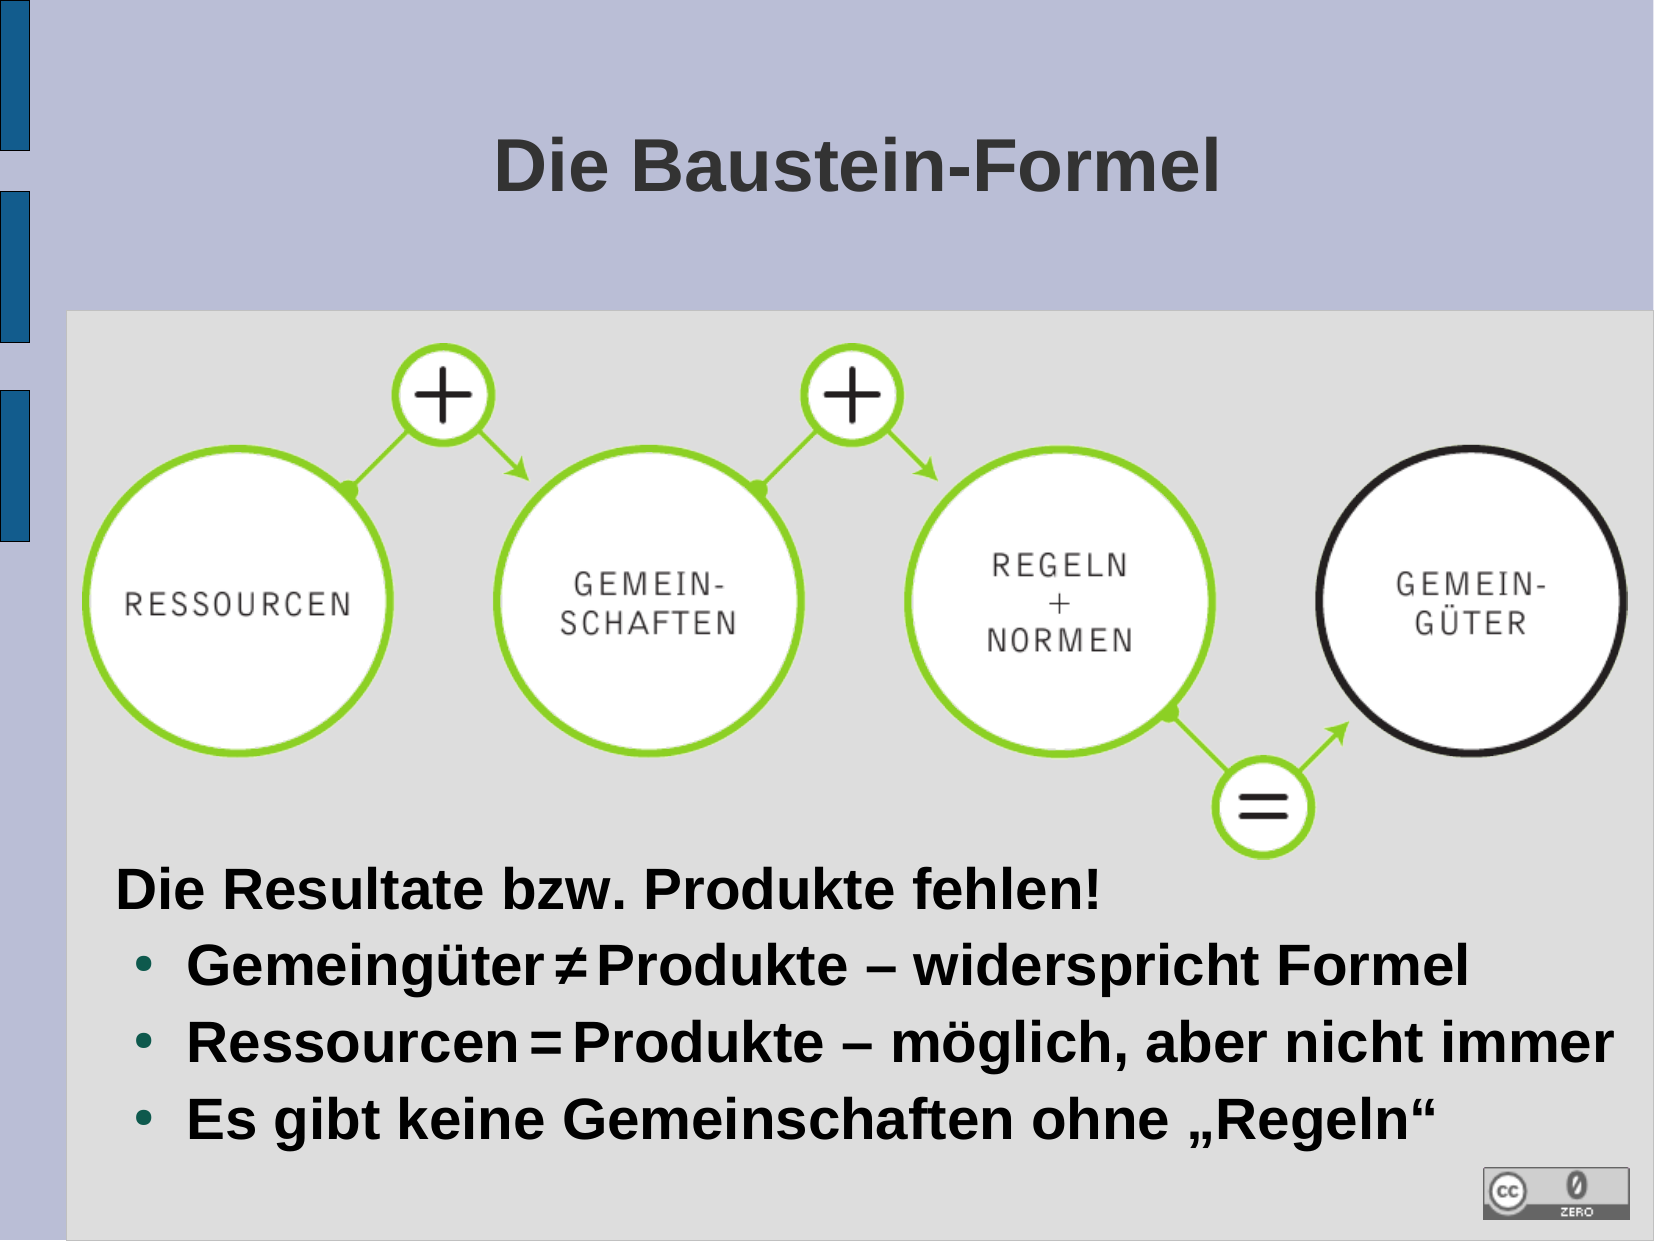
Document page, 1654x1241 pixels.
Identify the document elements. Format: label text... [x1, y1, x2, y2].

list Die Resultate bzw. Produkte fehlen! Gemeingüter ≠ Produkte – widerspricht Formel Ressourcen = Produkte – möglich, aber nicht immer Es gibt keine Gemeinschaften ohne „Regeln“ [115, 779, 1630, 1152]
title Die Baustein-Formel [121, 61, 1595, 269]
picture [1483, 1167, 1630, 1220]
picture [82, 343, 1628, 860]
